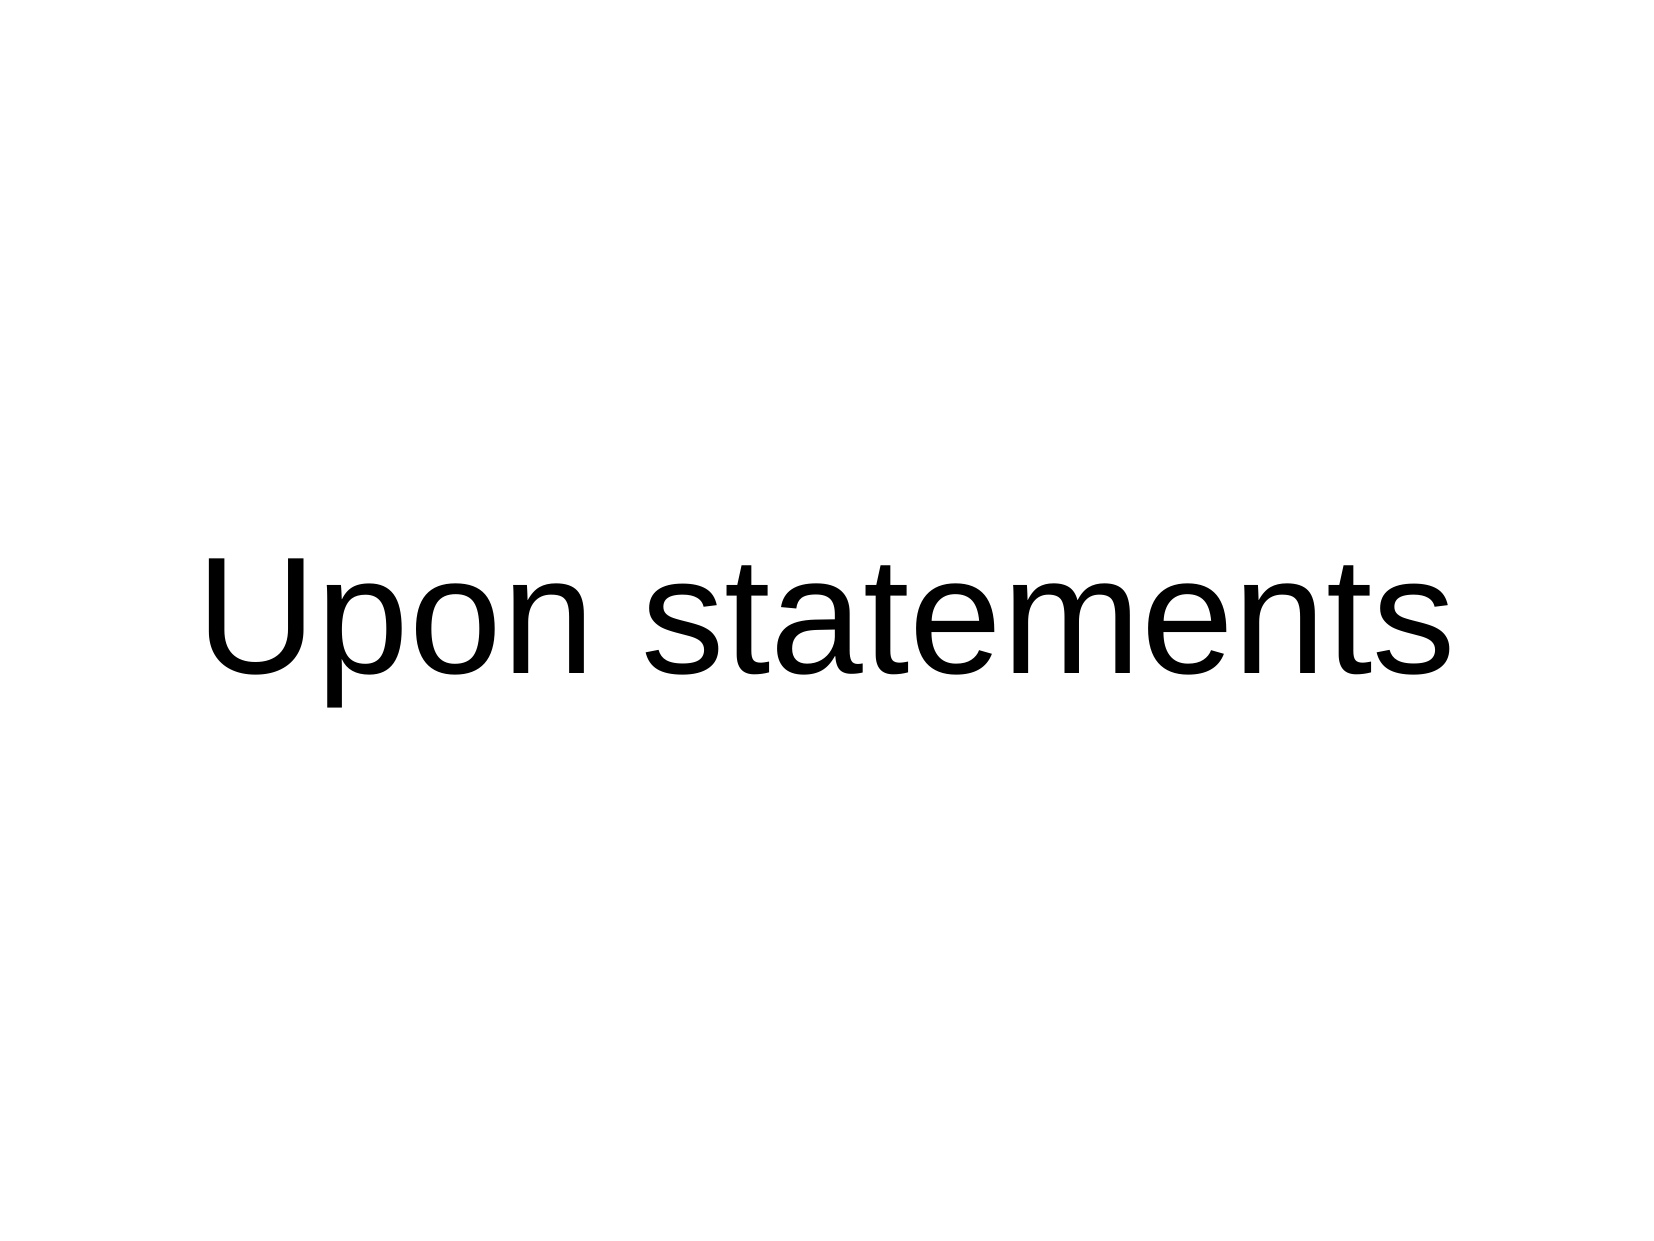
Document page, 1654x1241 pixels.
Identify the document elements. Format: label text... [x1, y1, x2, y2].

title Upon statements [82, 49, 1571, 1182]
